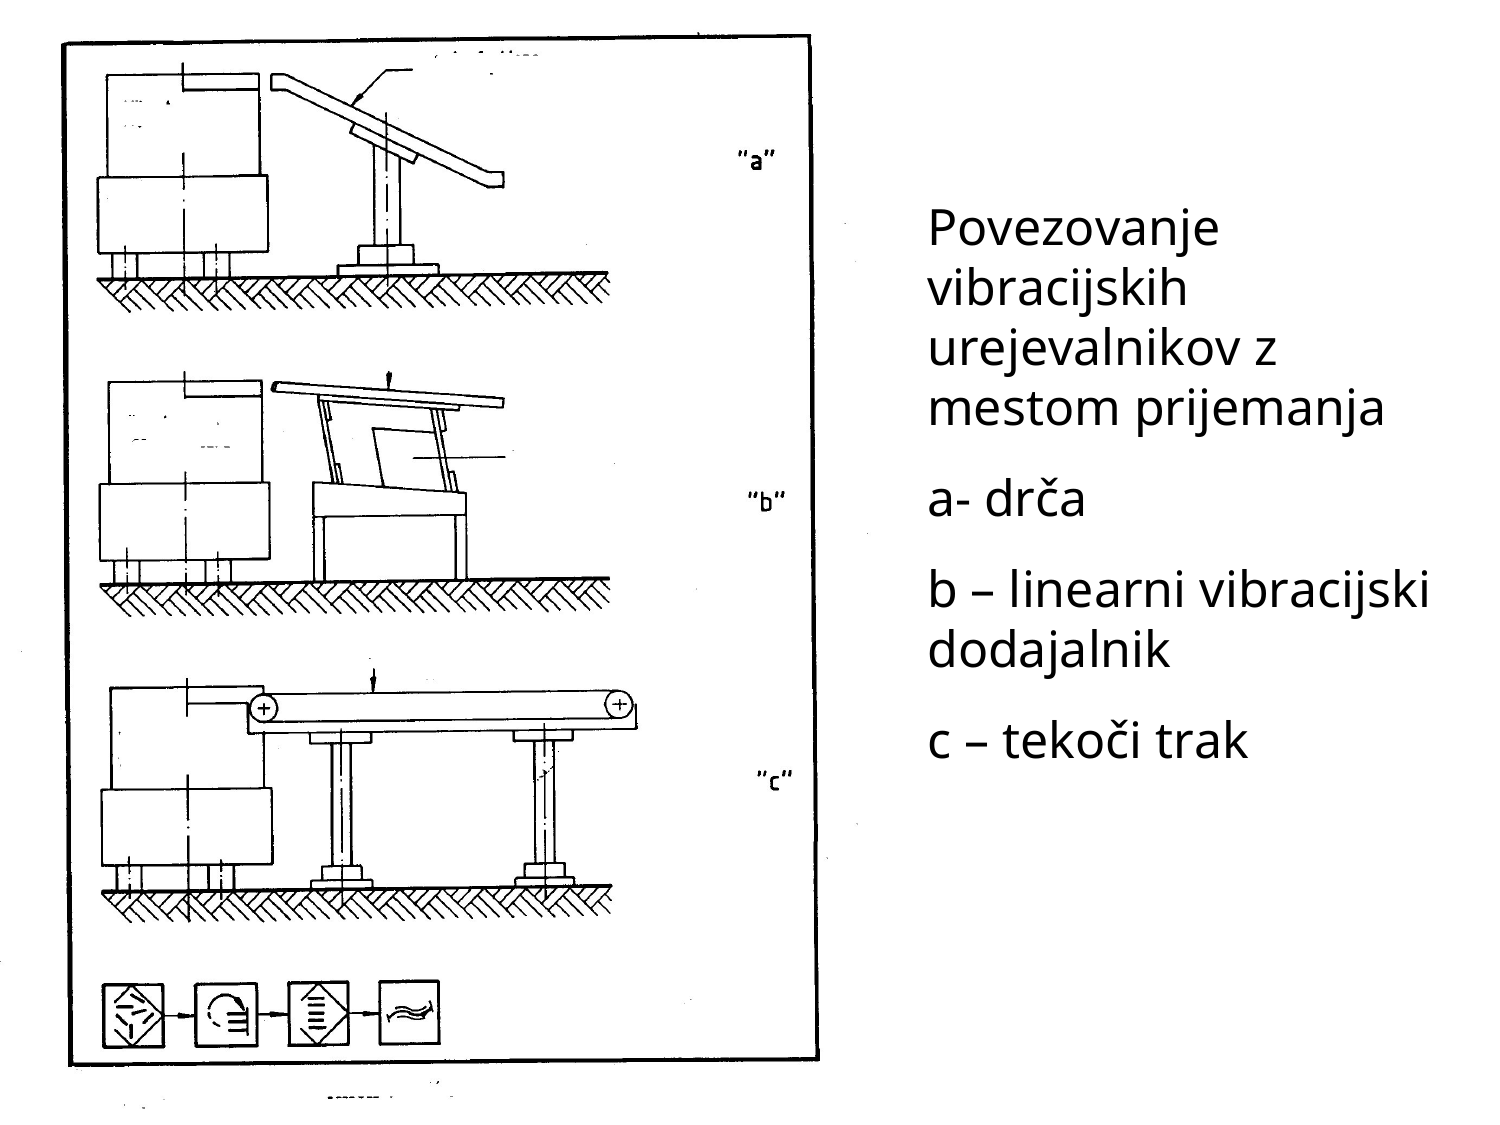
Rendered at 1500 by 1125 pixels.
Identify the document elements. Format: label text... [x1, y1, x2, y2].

text_box Povezovanje vibracijskih urejevalnikov z mestom prijemanja a- drča b – linearni vibracijski dodajalnik c – tekoči trak [912, 187, 1463, 777]
picture [0, 0, 871, 1125]
